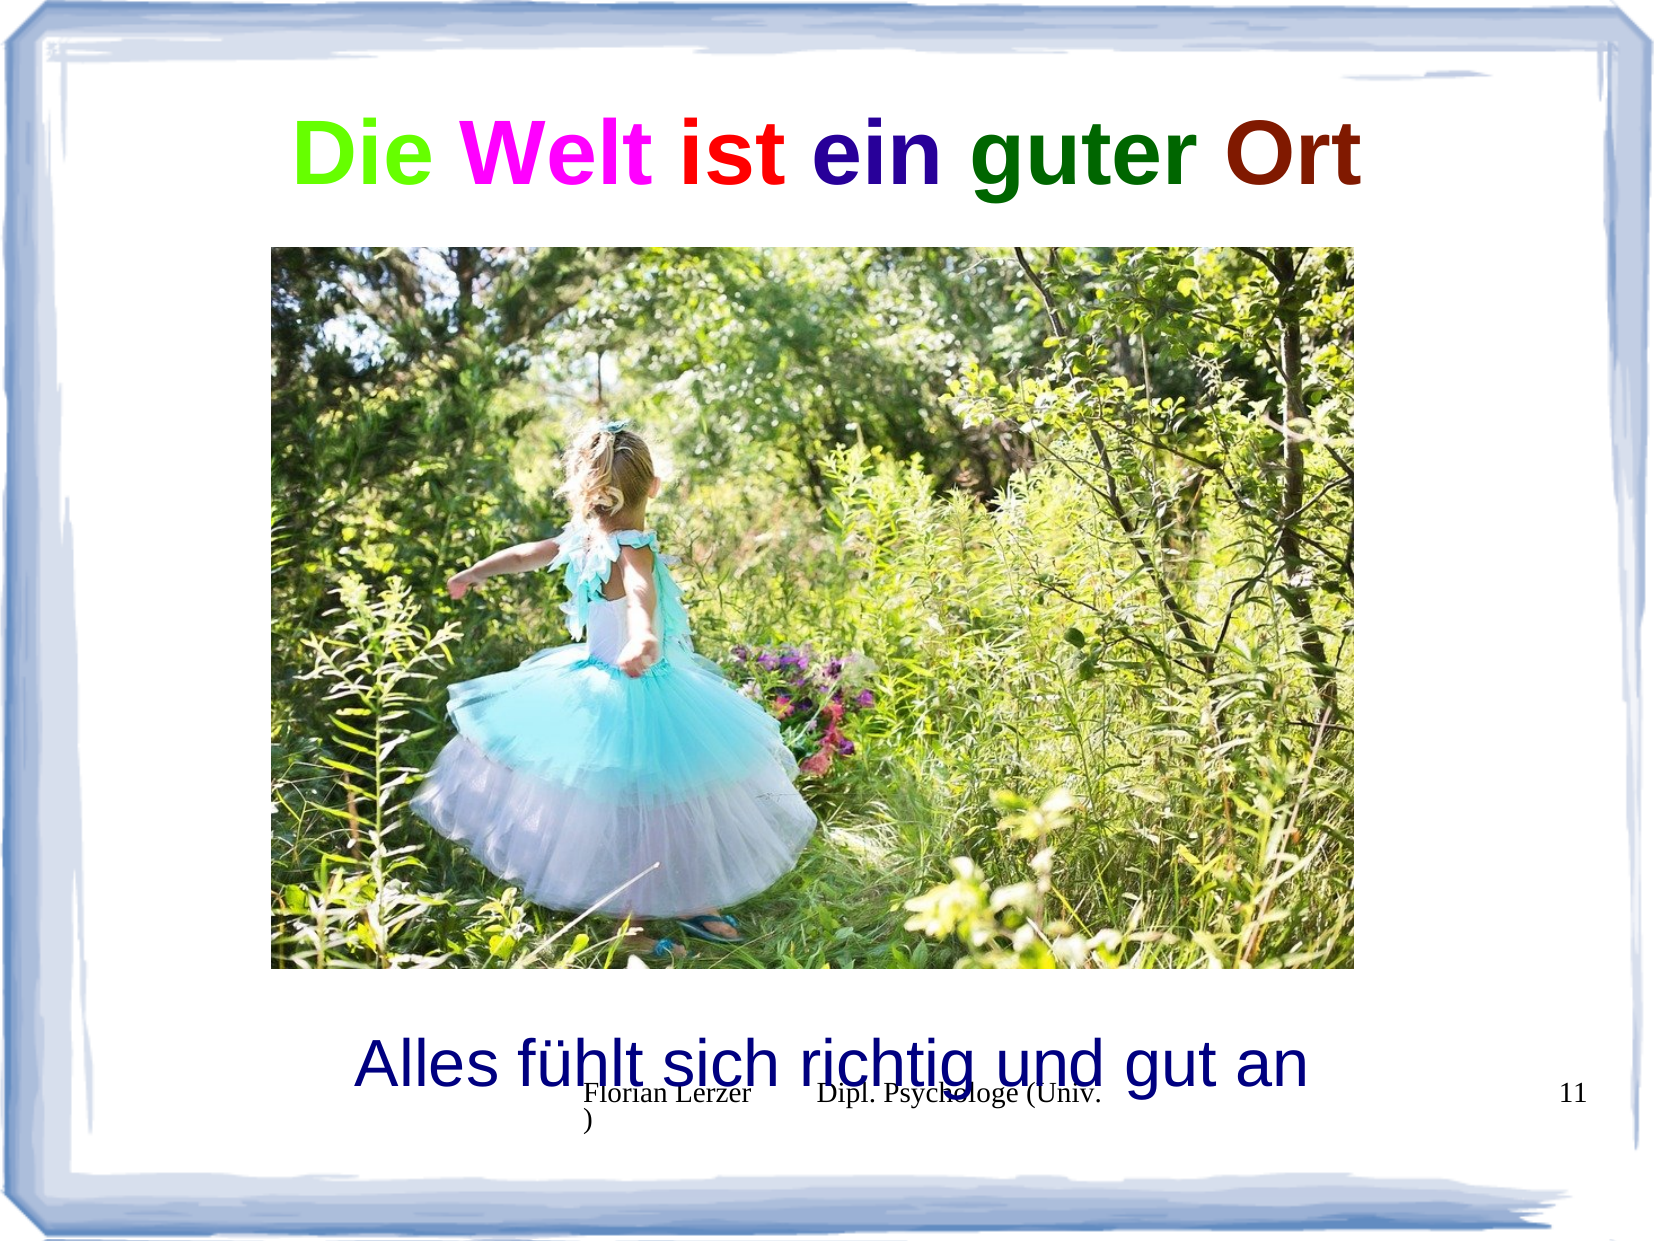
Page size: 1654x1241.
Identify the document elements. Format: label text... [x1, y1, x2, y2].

title Die Welt ist ein guter Ort [82, 49, 1571, 257]
picture [0, 0, 1654, 1241]
list Alles fühlt sich richtig und gut an [106, 1004, 1560, 1123]
